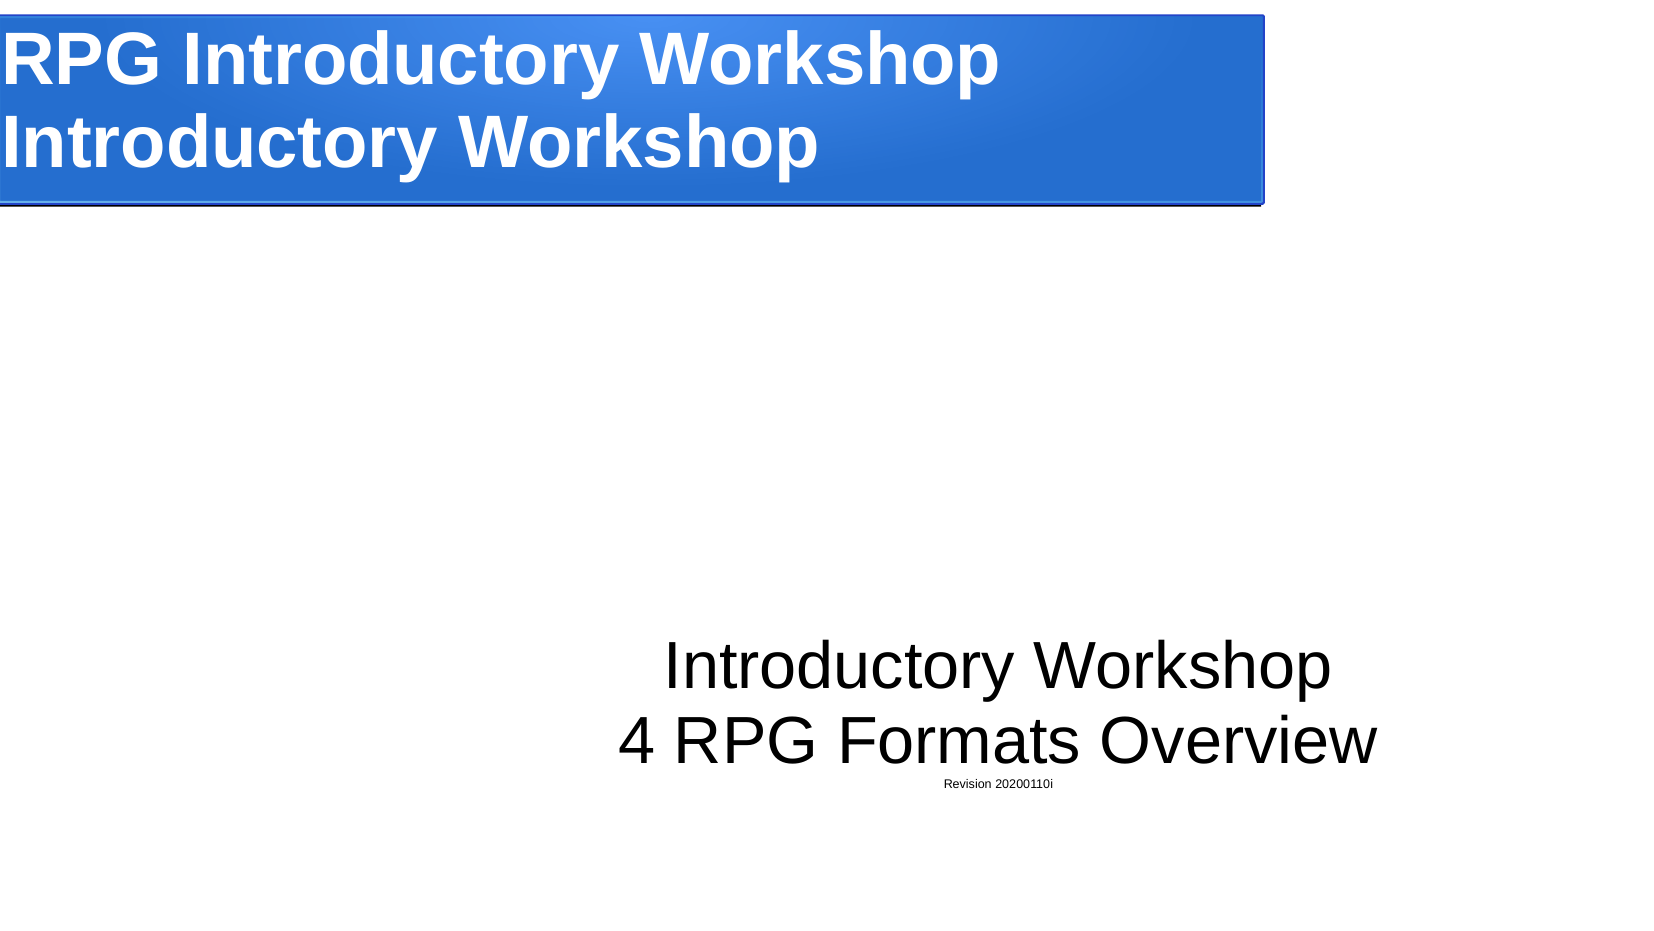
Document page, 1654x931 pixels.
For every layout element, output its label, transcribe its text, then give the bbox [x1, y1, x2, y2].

subtitle Introductory Workshop 4 RPG Formats Overview Revision 20200110i [501, 590, 1495, 829]
title RPG Introductory Workshop Introductory Workshop RPG-098-0031-P [1, 17, 1490, 322]
